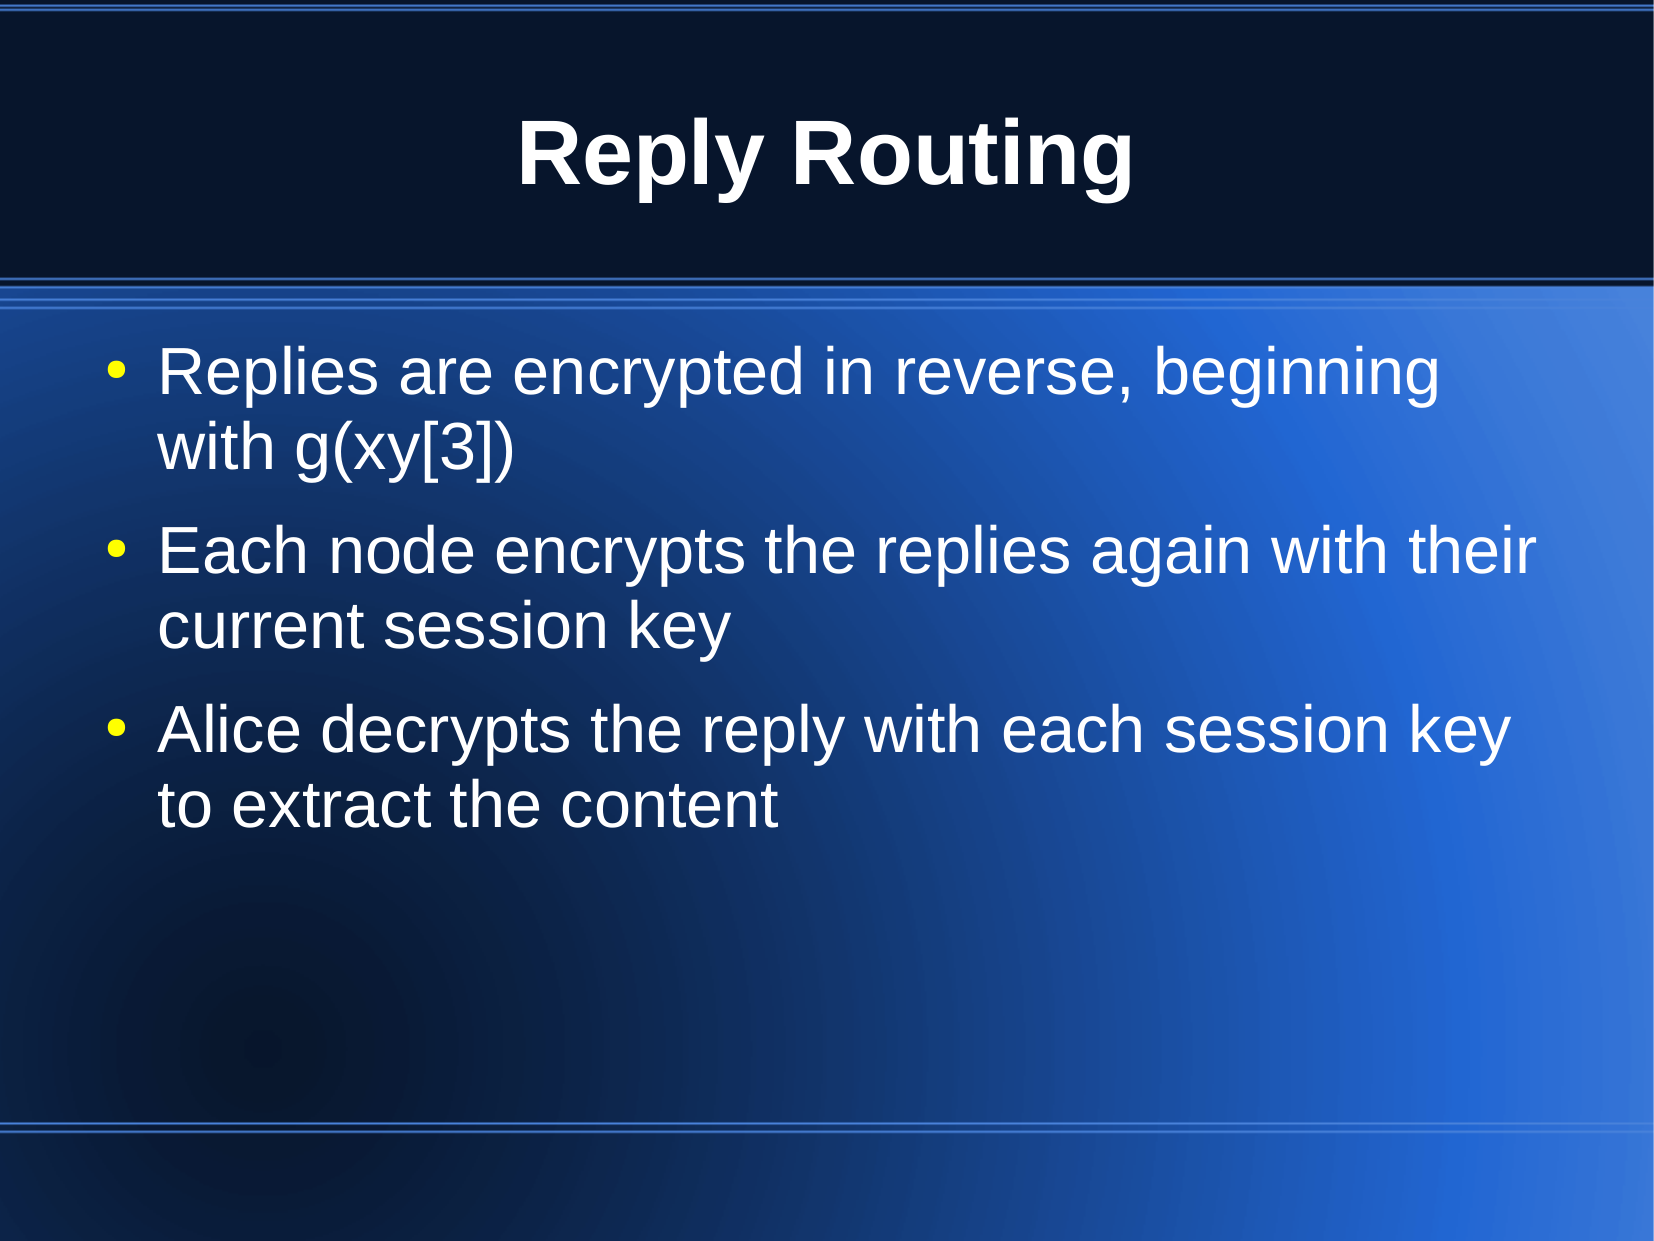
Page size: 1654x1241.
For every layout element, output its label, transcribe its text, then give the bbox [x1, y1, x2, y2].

list Replies are encrypted in reverse, beginning with g(xy[3]) Each node encrypts the replies again with their current session key Alice decrypts the reply with each session key to extract the content [86, 333, 1576, 1022]
picture [0, 0, 1654, 1241]
title Reply Routing [82, 56, 1571, 250]
